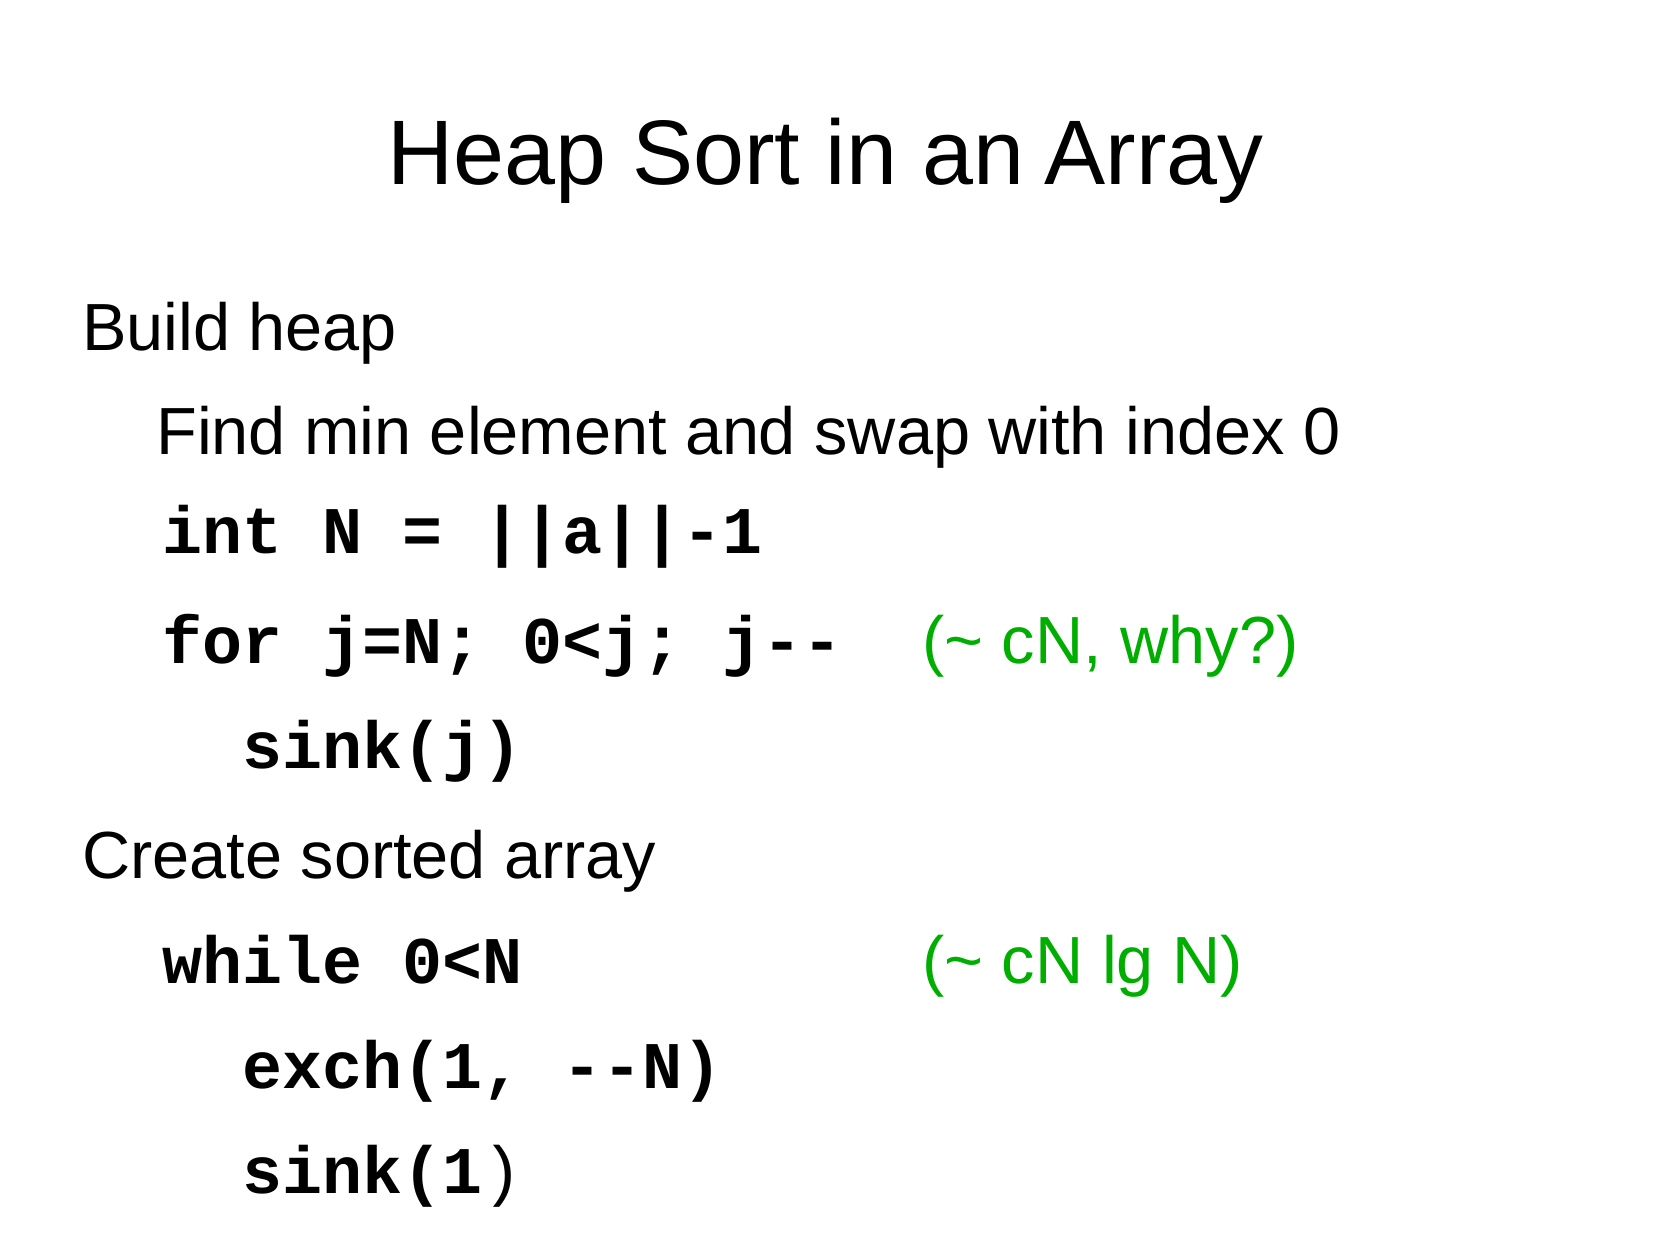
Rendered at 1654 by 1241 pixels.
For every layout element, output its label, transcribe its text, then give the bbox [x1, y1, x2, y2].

list Build heap Find min element and swap with index 0 int N = ||a||-1 for j=N; 0<j; j-- (~ cN, why?) sink(j) Create sorted array while 0<N (~ cN lg N) exch(1, --N) sink(1) [82, 290, 1571, 1214]
title Heap Sort in an Array [82, 49, 1571, 257]
